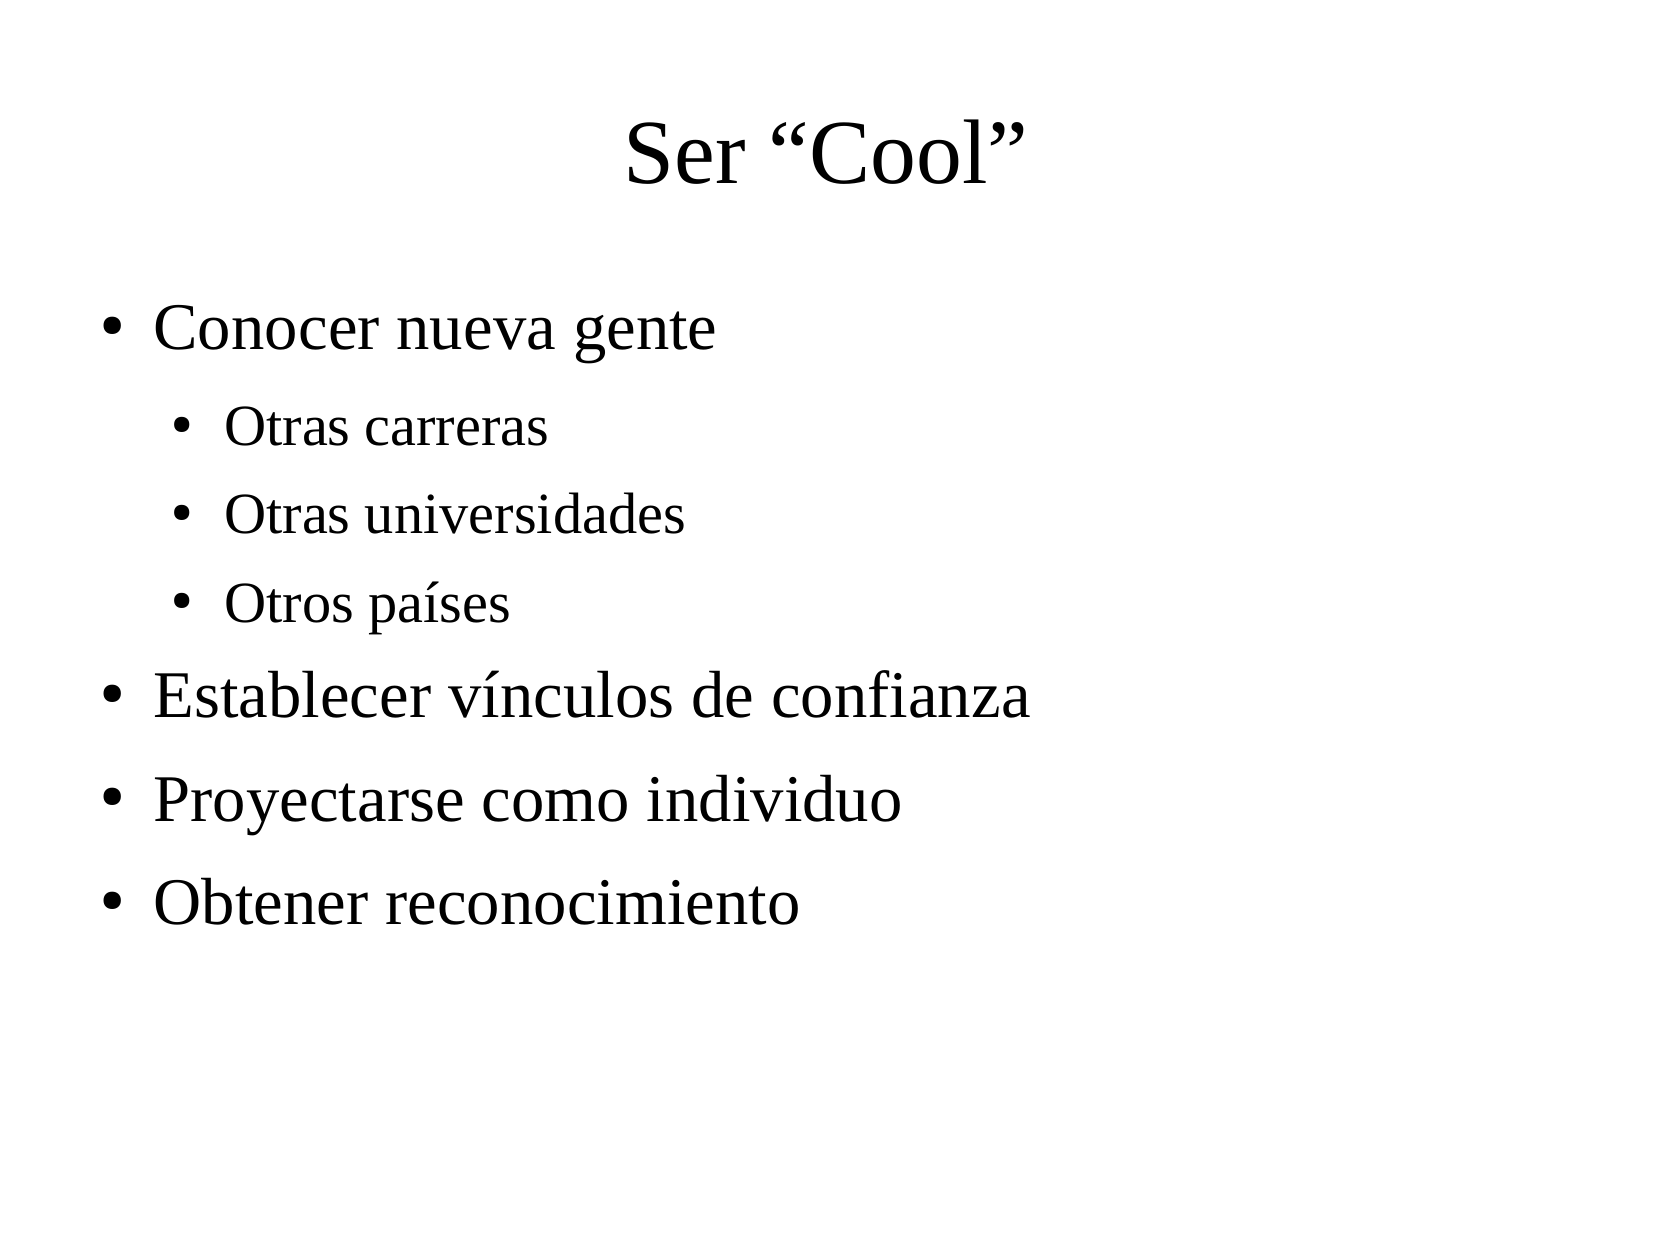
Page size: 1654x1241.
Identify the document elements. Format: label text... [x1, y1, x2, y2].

title Ser “Cool” [82, 49, 1571, 257]
list Conocer nueva gente Otras carreras Otras universidades Otros países Establecer vínculos de confianza Proyectarse como individuo Obtener reconocimiento [82, 290, 1571, 1109]
